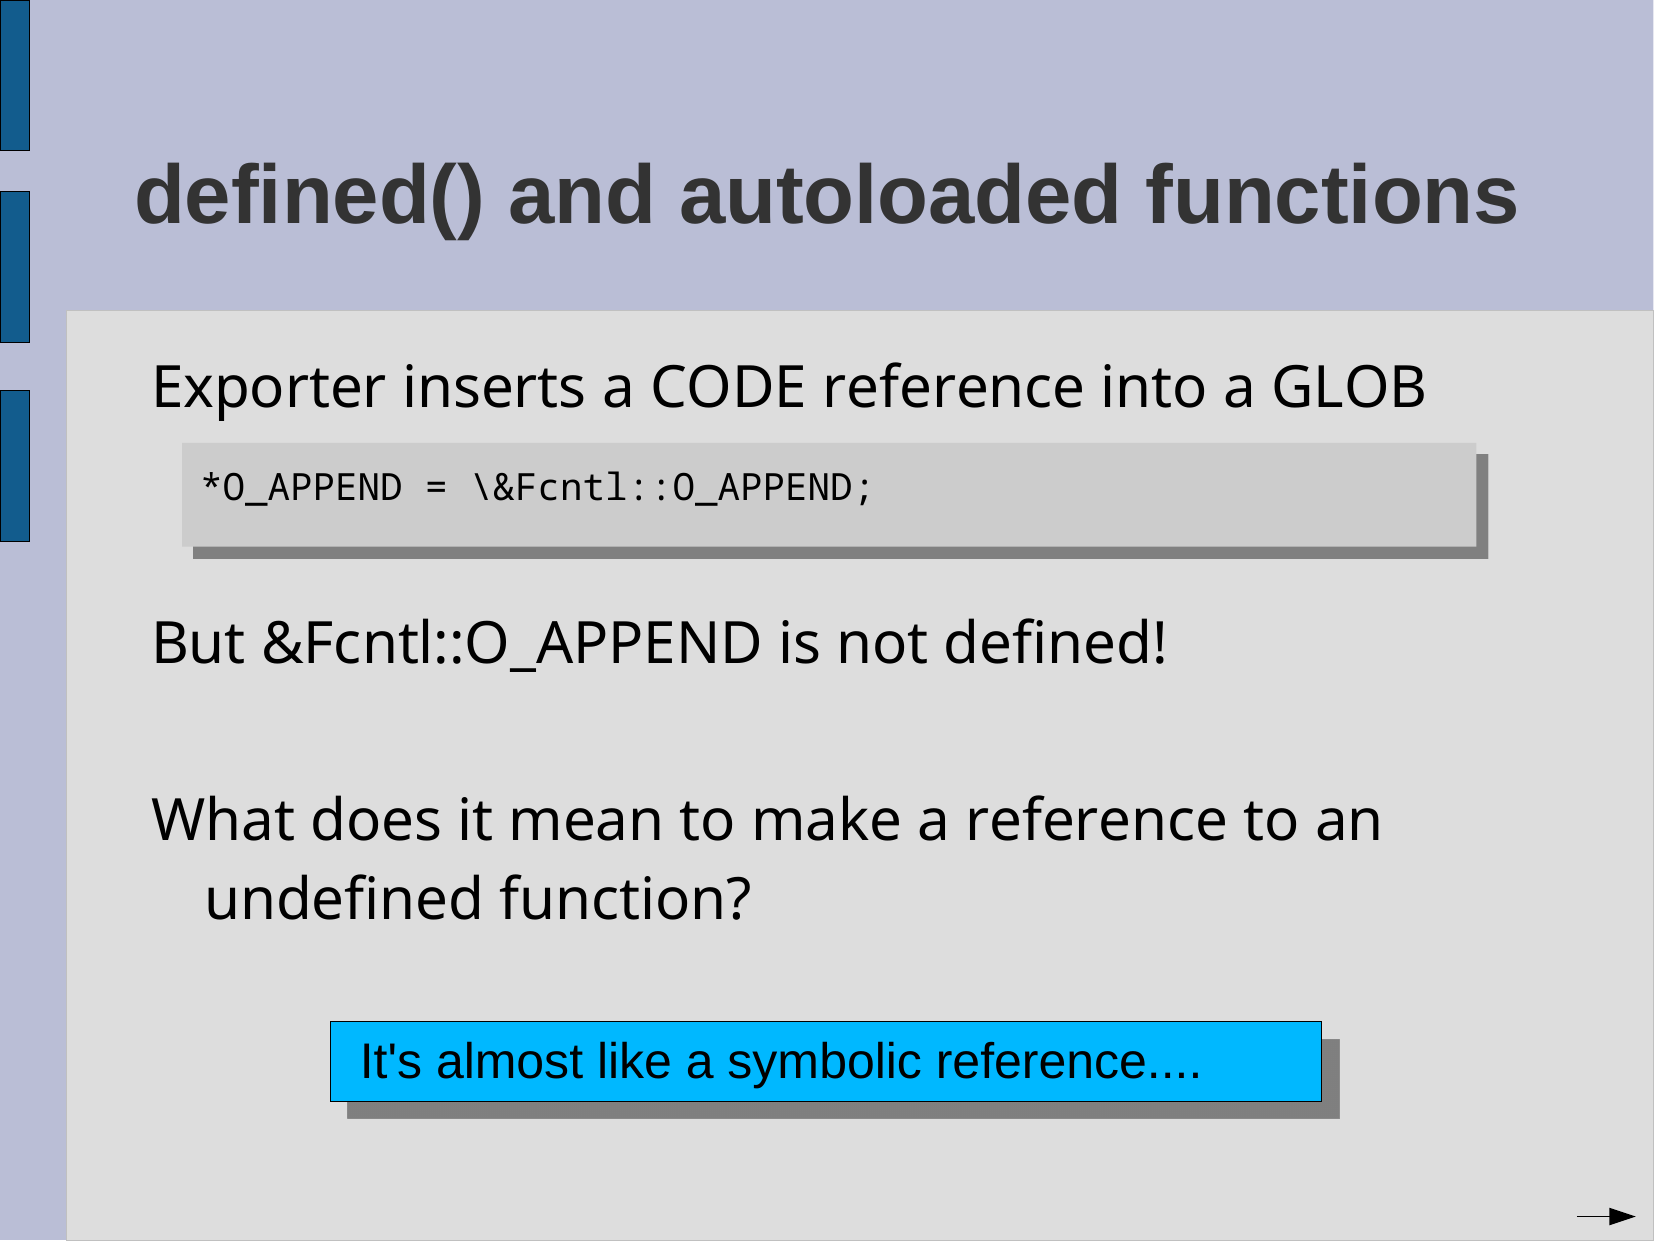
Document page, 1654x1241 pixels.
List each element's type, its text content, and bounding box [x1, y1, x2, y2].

text_box It's almost like a symbolic reference.... [330, 1021, 1223, 1102]
list Exporter inserts a CODE reference into a GLOB But &Fcntl::O_APPEND is not defined! What does it mean to make a reference to an undefined function? [133, 344, 1546, 928]
text_box *O_APPEND = \&Fcntl::O_APPEND; [182, 442, 1477, 547]
title defined() and autoloaded functions [121, 91, 1534, 299]
